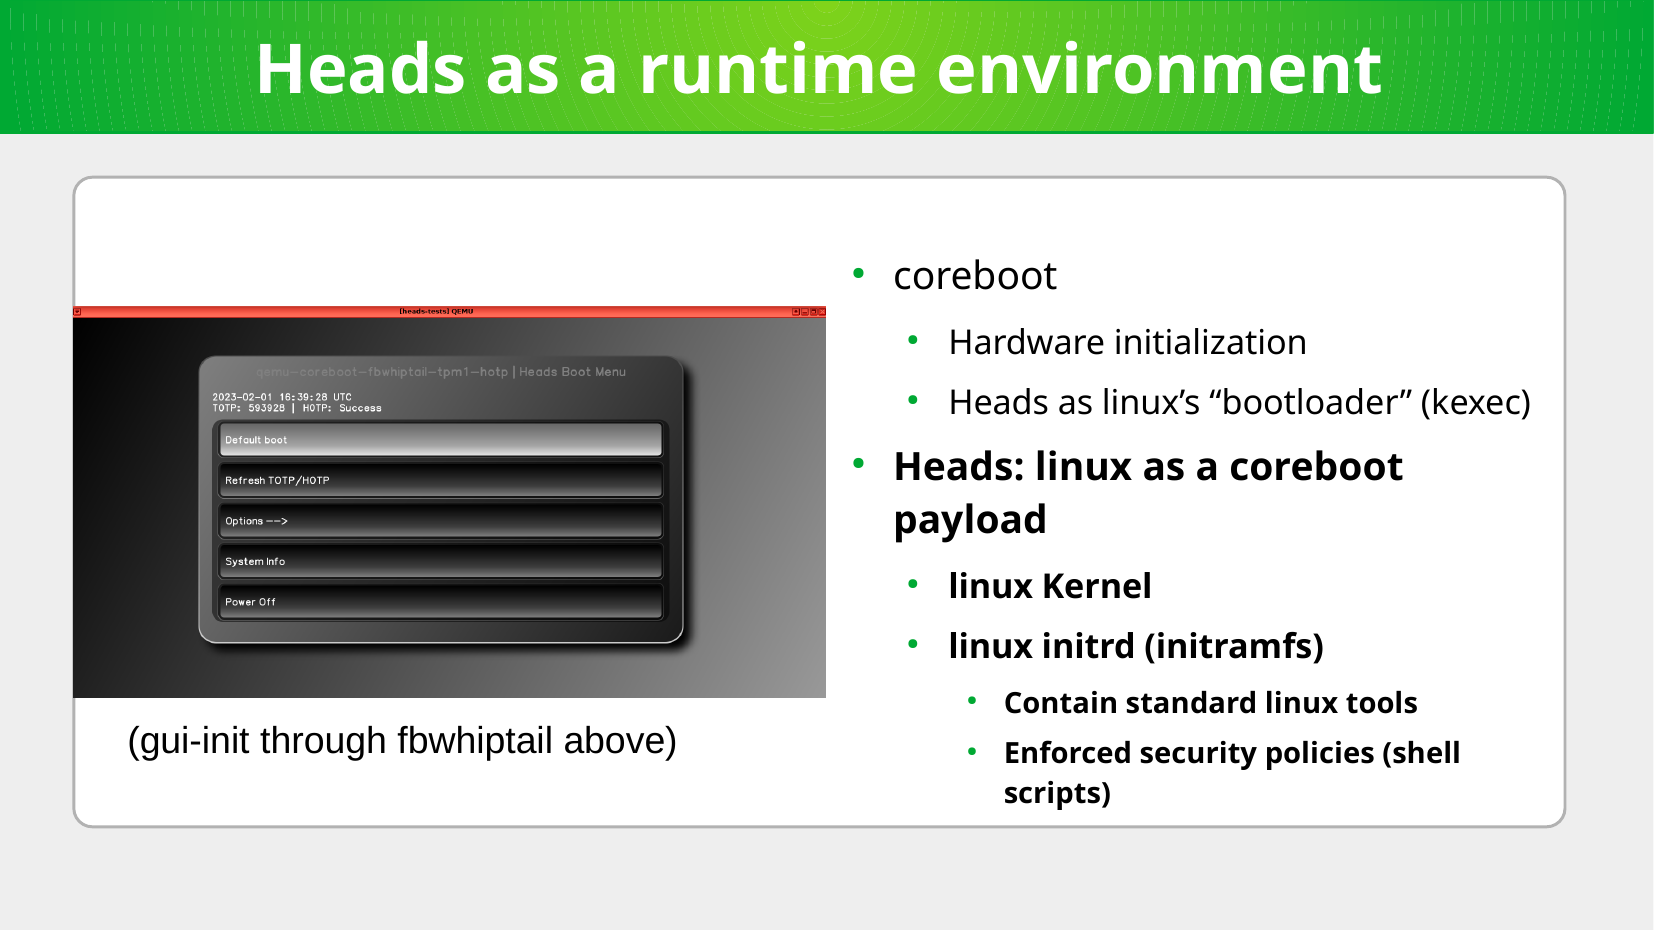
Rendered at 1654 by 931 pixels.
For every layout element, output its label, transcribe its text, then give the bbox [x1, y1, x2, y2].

picture [73, 306, 826, 698]
list coreboot Hardware initialization Heads as linux’s “bootloader” (kexec) Heads: linux as a coreboot payload linux Kernel linux initrd (initramfs) Contain standard linux tools Enforced security policies (shell scripts) [837, 177, 1566, 827]
title Heads as a runtime environment [73, 14, 1565, 119]
text_box (gui-init through fbwhiptail above) [112, 712, 826, 812]
